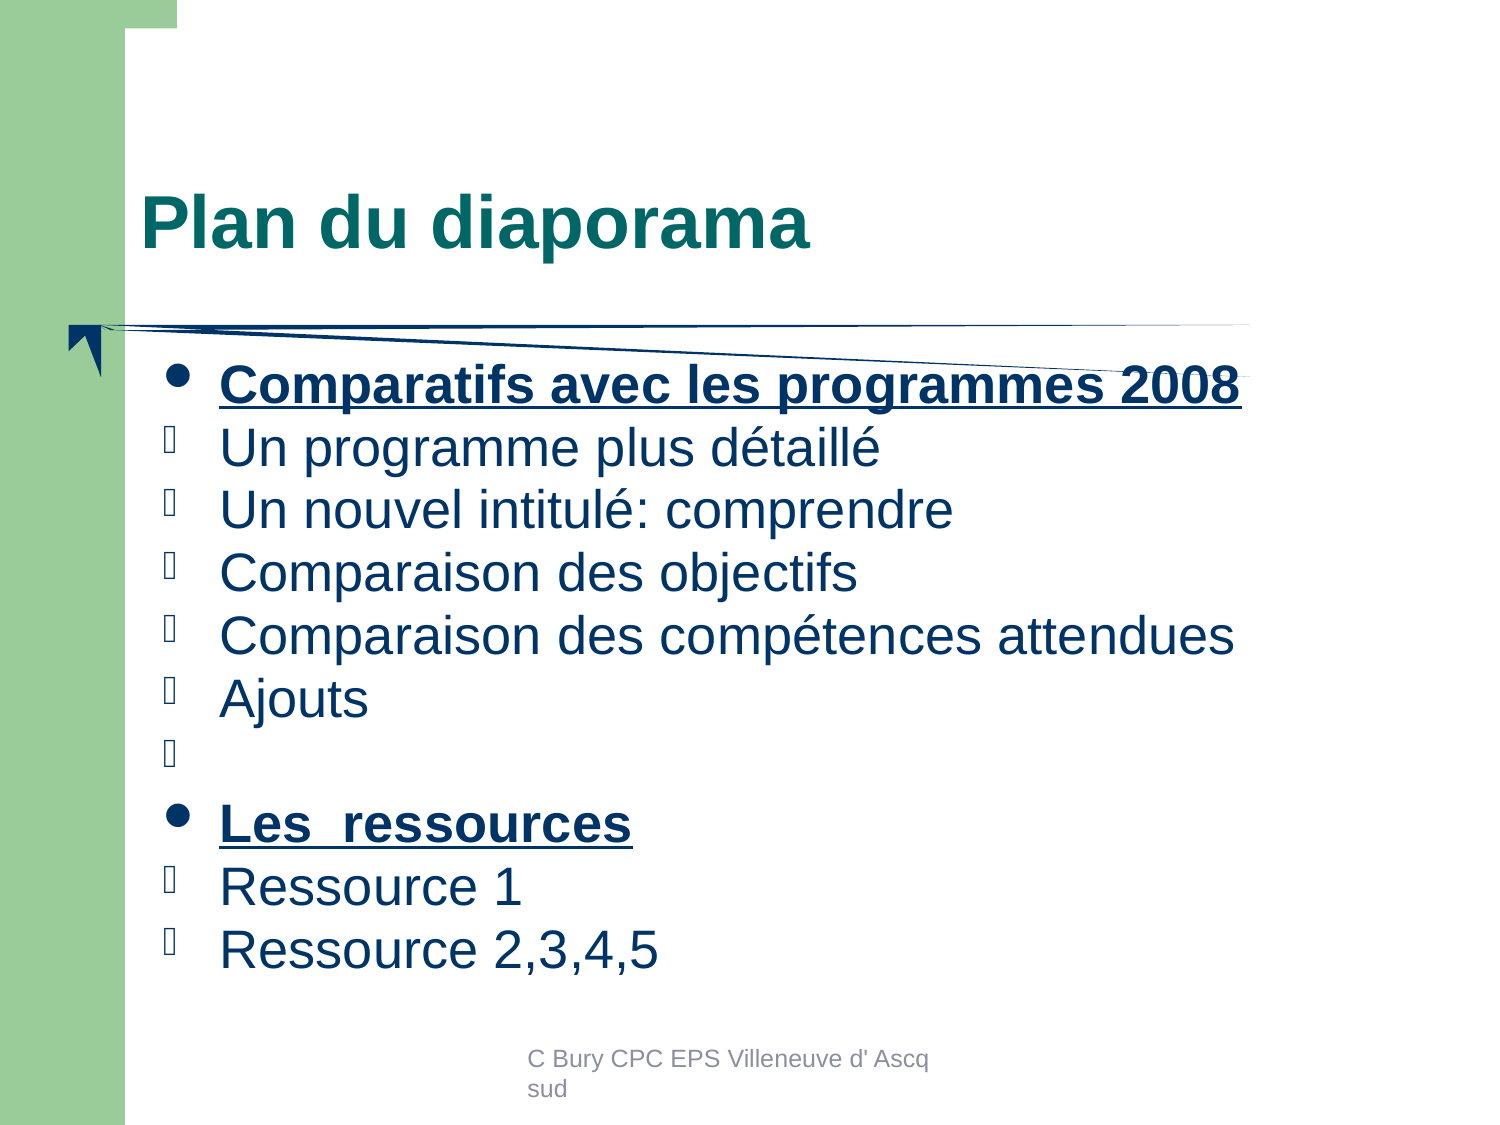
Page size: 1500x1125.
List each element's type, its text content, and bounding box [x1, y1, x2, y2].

title Plan du diaporama [125, 125, 1425, 313]
footer C Bury CPC EPS Villeneuve d' Ascq sud [512, 1042, 988, 1103]
list Comparatifs avec les programmes 2008 Un programme plus détaillé Un nouvel intitulé: comprendre Comparaison des objectifs Comparaison des compétences attendues Ajouts Les ressources Ressource 1 Ressource 2,3,4,5 [147, 354, 1406, 1058]
